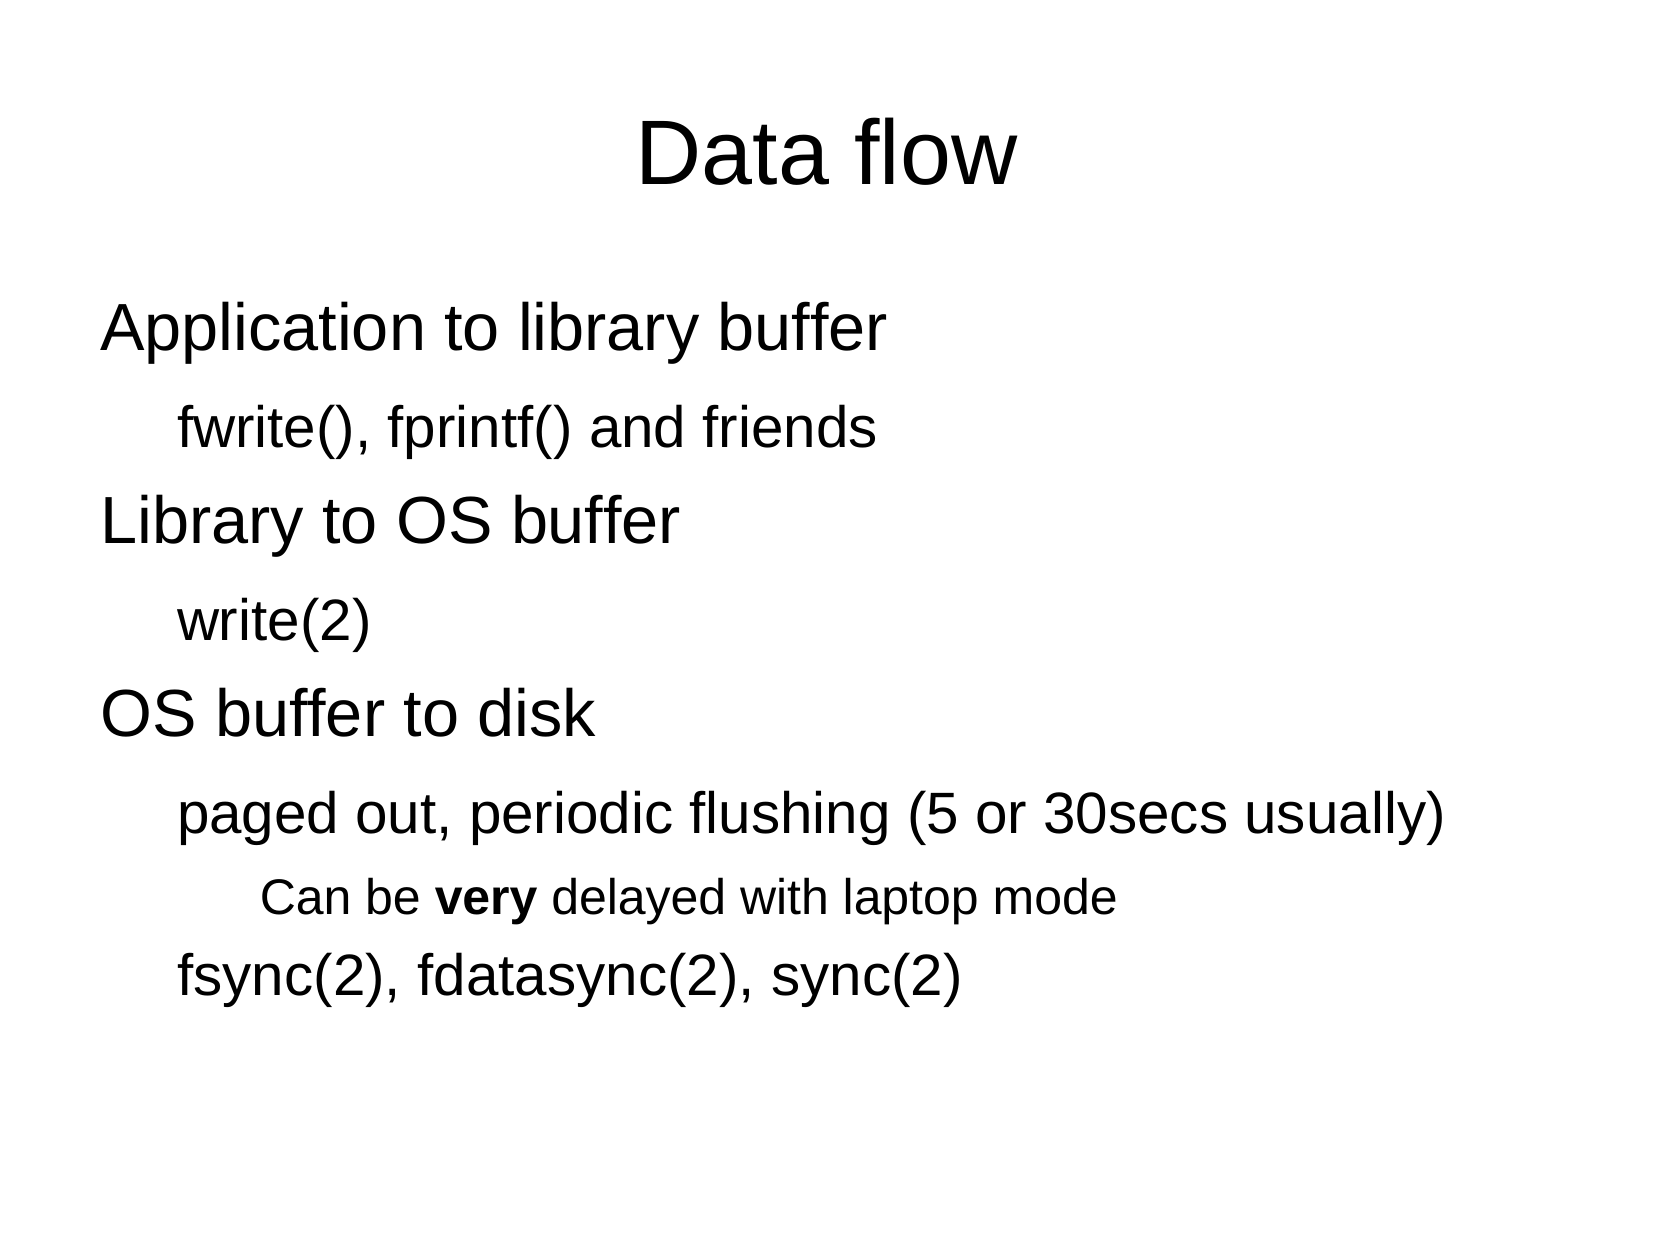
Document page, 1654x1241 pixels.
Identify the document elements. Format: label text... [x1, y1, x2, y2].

list Application to library buffer fwrite(), fprintf() and friends Library to OS buffer write(2) OS buffer to disk paged out, periodic flushing (5 or 30secs usually) Can be very delayed with laptop mode fsync(2), fdatasync(2), sync(2) [82, 290, 1571, 1094]
title Data flow [82, 56, 1571, 250]
